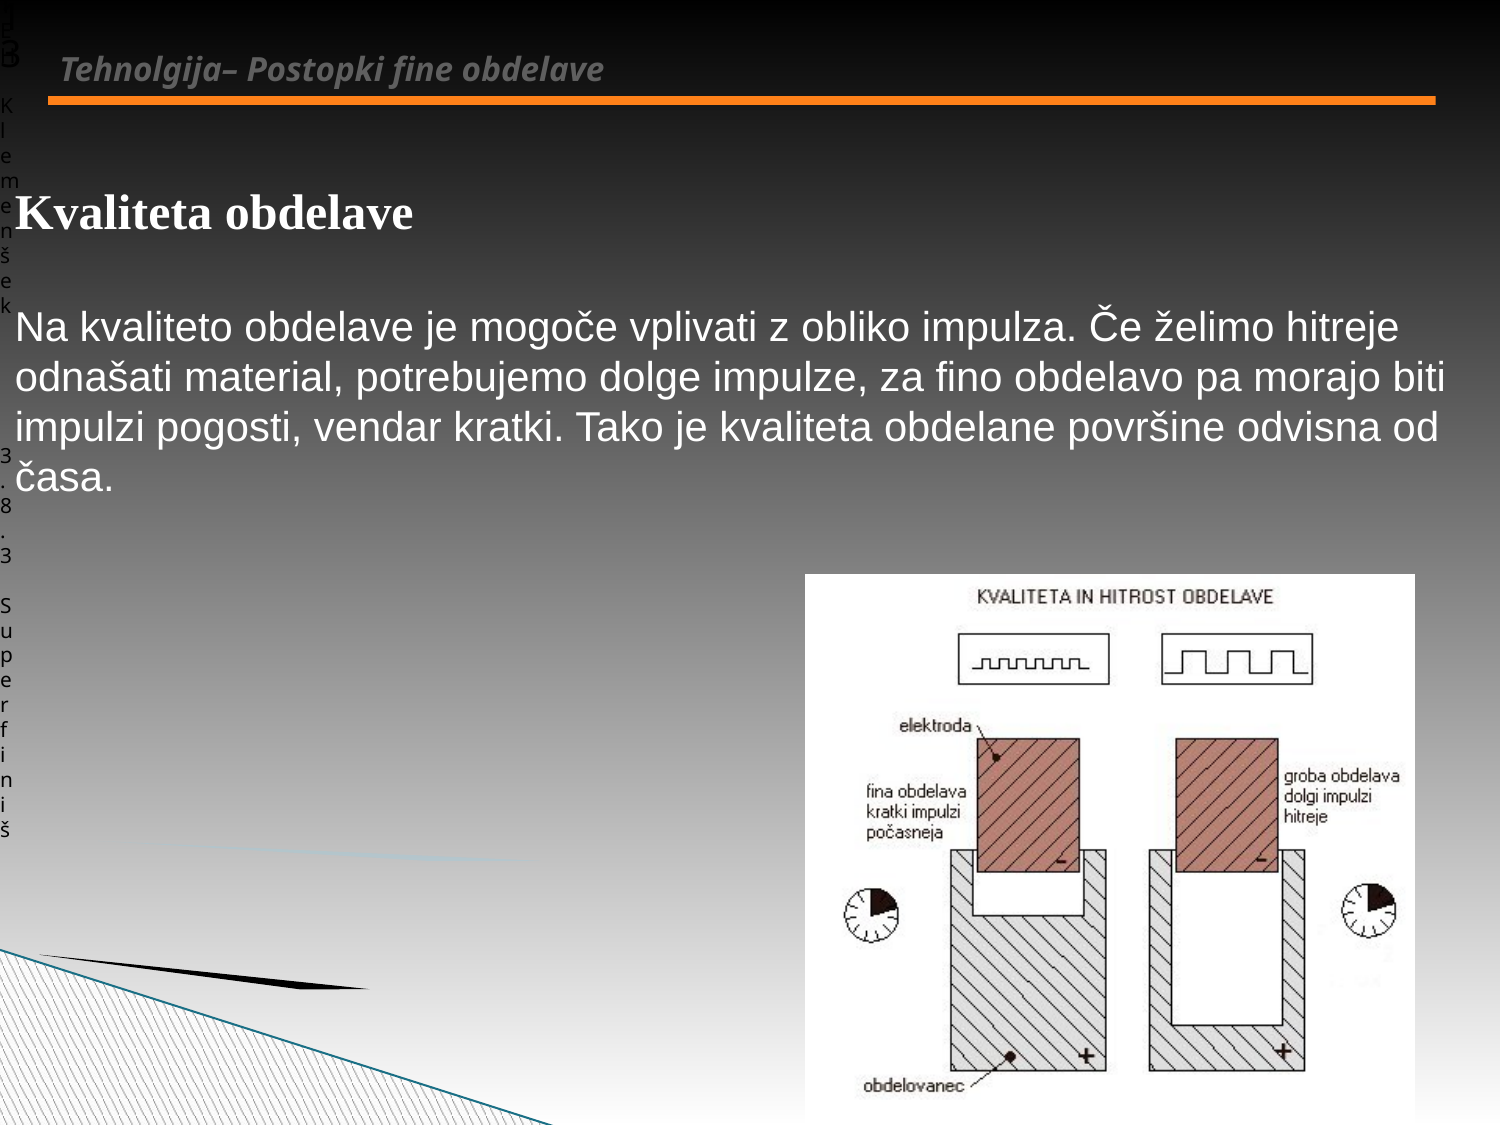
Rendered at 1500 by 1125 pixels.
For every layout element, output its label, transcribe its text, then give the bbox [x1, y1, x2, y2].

text_box Kvaliteta obdelave Na kvaliteto obdelave je mogoče vplivati z obliko impulza. Če želimo hitreje odnašati material, potrebujemo dolge impulze, za fino obdelavo pa morajo biti impulzi pogosti, vendar kratki. Tako je kvaliteta obdelane površine odvisna od časa. [0, 172, 1500, 558]
picture [0, 952, 543, 1125]
picture [805, 574, 1415, 1125]
